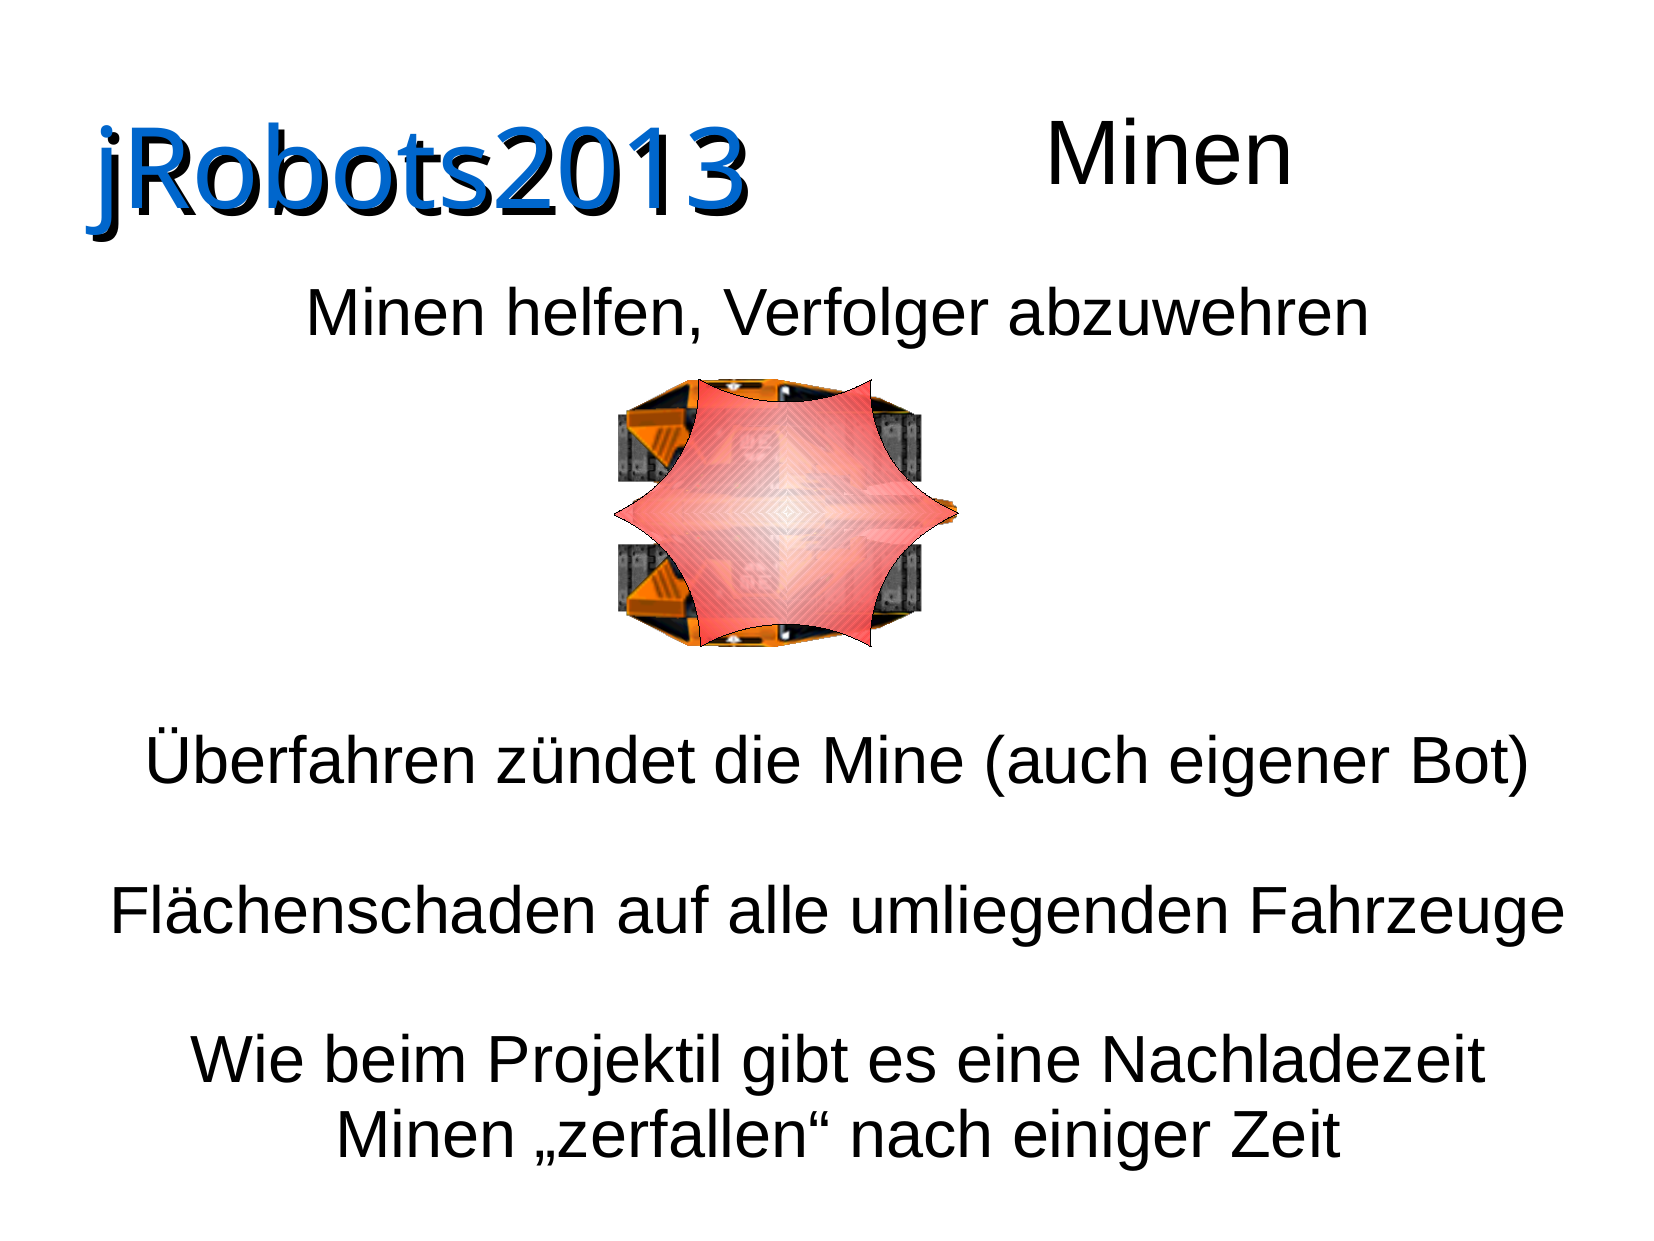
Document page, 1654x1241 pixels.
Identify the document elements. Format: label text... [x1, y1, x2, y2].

title Minen [767, 49, 1571, 257]
subtitle Minen helfen, Verfolger abzuwehren Überfahren zündet die Mine (auch eigener Bot) Flächenschaden auf alle umliegenden Fahrzeuge Wie beim Projektil gibt es eine Nachladezeit Minen „zerfallen“ nach einiger Zeit [82, 265, 1595, 1182]
text_box [614, 379, 959, 647]
picture [614, 516, 700, 647]
picture [614, 379, 698, 513]
picture [702, 625, 869, 647]
picture [871, 514, 959, 647]
picture [701, 379, 870, 401]
picture [871, 379, 959, 512]
